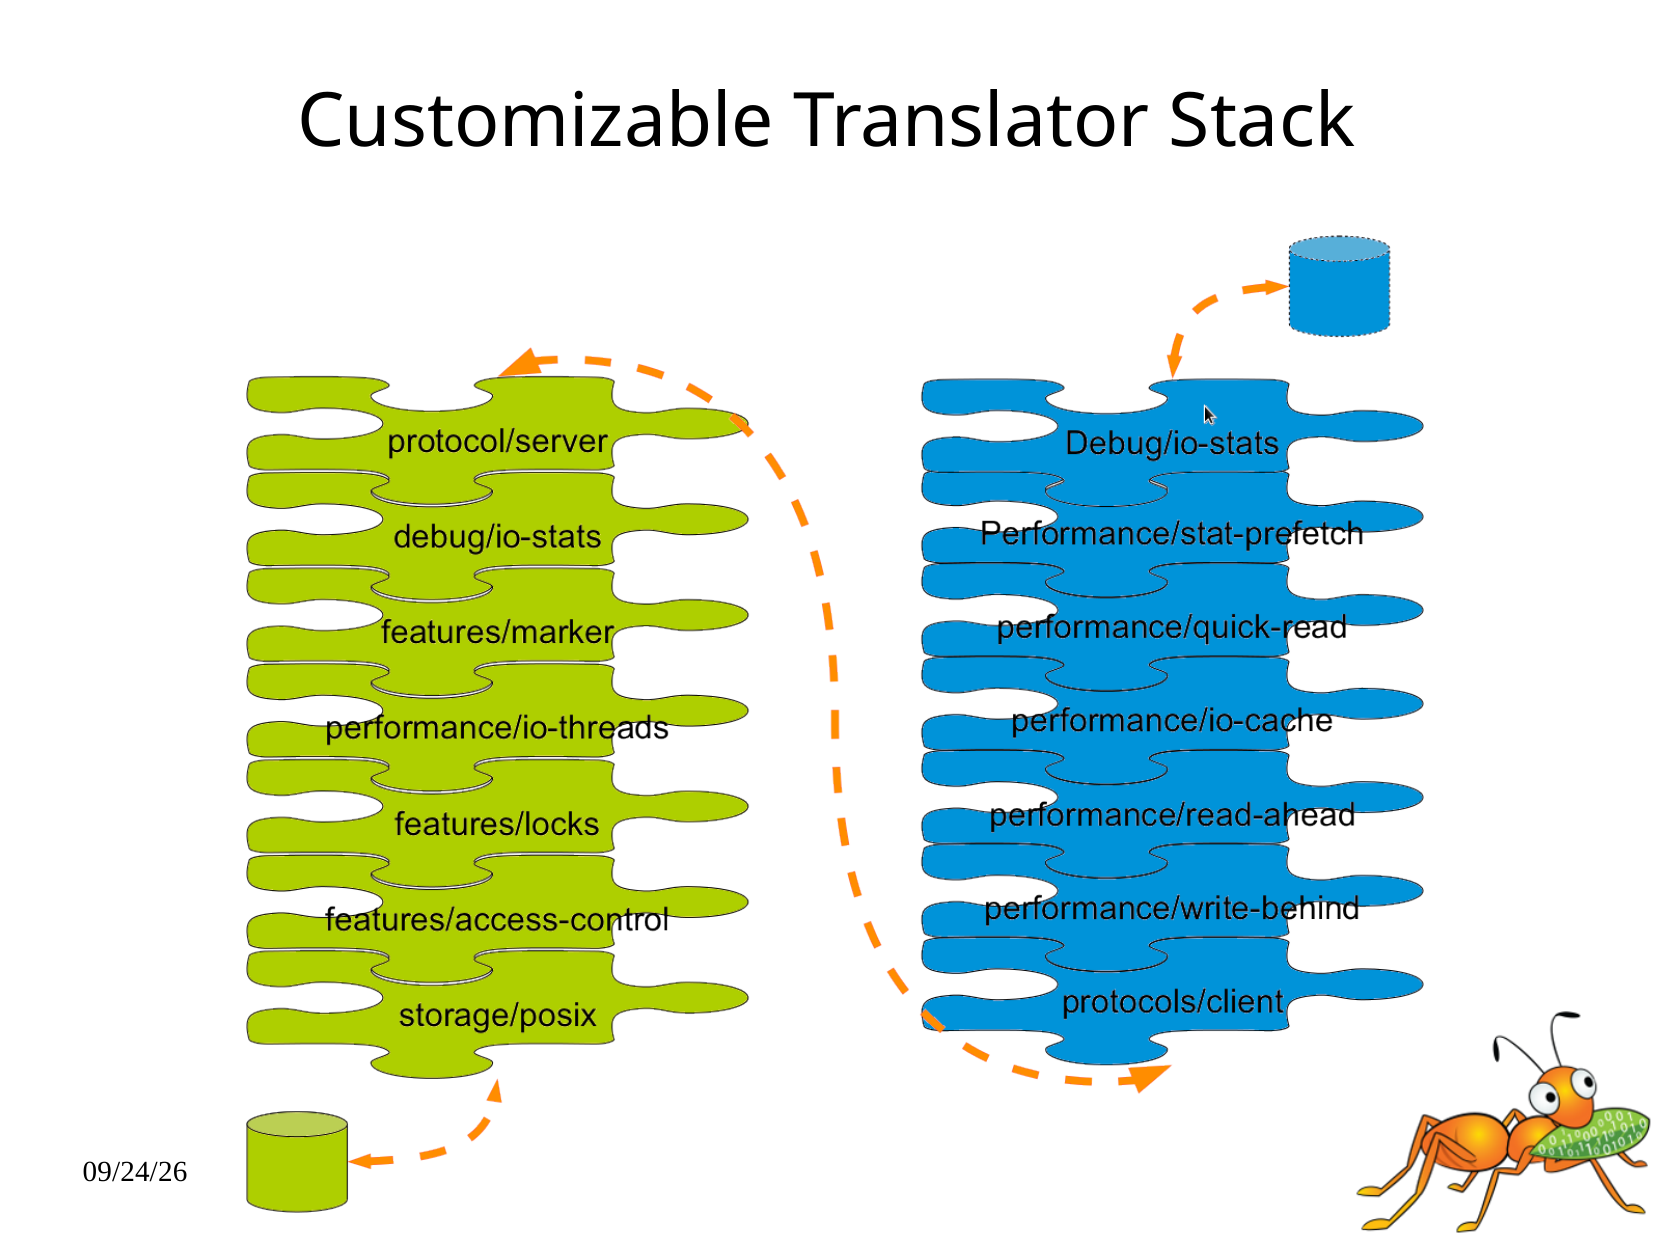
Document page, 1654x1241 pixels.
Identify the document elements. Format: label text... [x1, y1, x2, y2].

picture [243, 232, 1654, 1235]
title Customizable Translator Stack [82, 13, 1571, 222]
